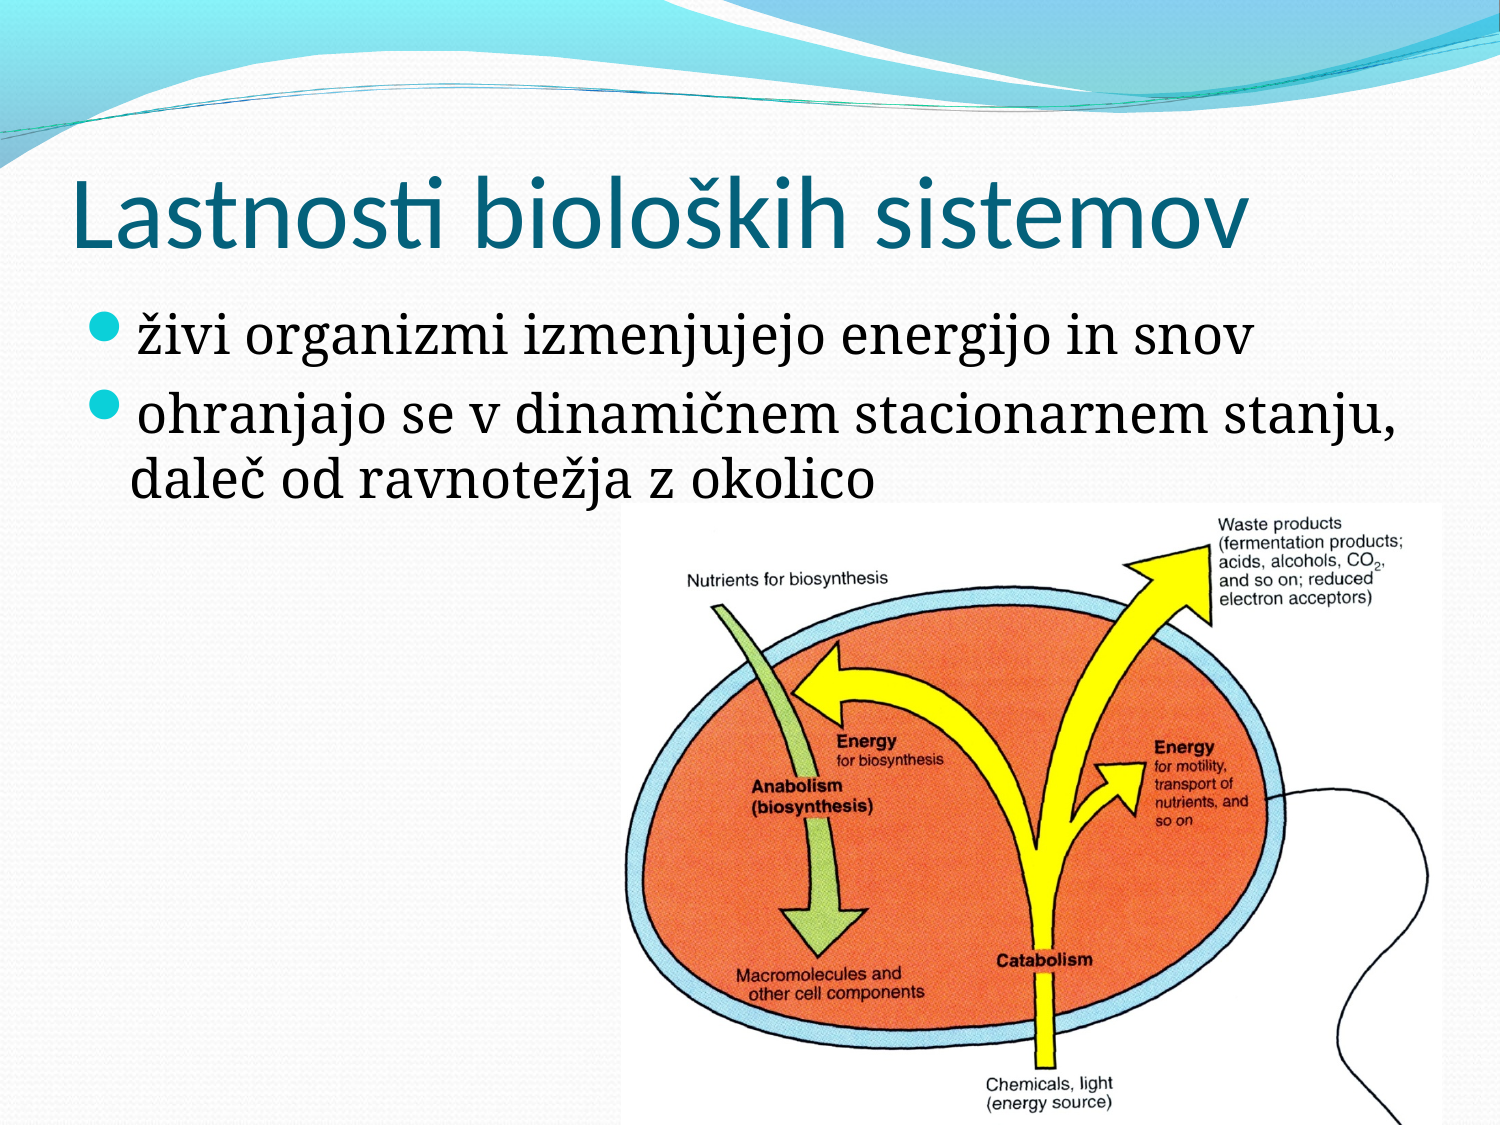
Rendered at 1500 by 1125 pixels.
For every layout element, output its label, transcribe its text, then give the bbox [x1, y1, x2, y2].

list živi organizmi izmenjujejo energijo in snov ohranjajo se v dinamičnem stacionarnem stanju, daleč od ravnotežja z okolico [70, 292, 1421, 1014]
title Lastnosti bioloških sistemov [70, 81, 1421, 270]
picture [0, 0, 1500, 1125]
